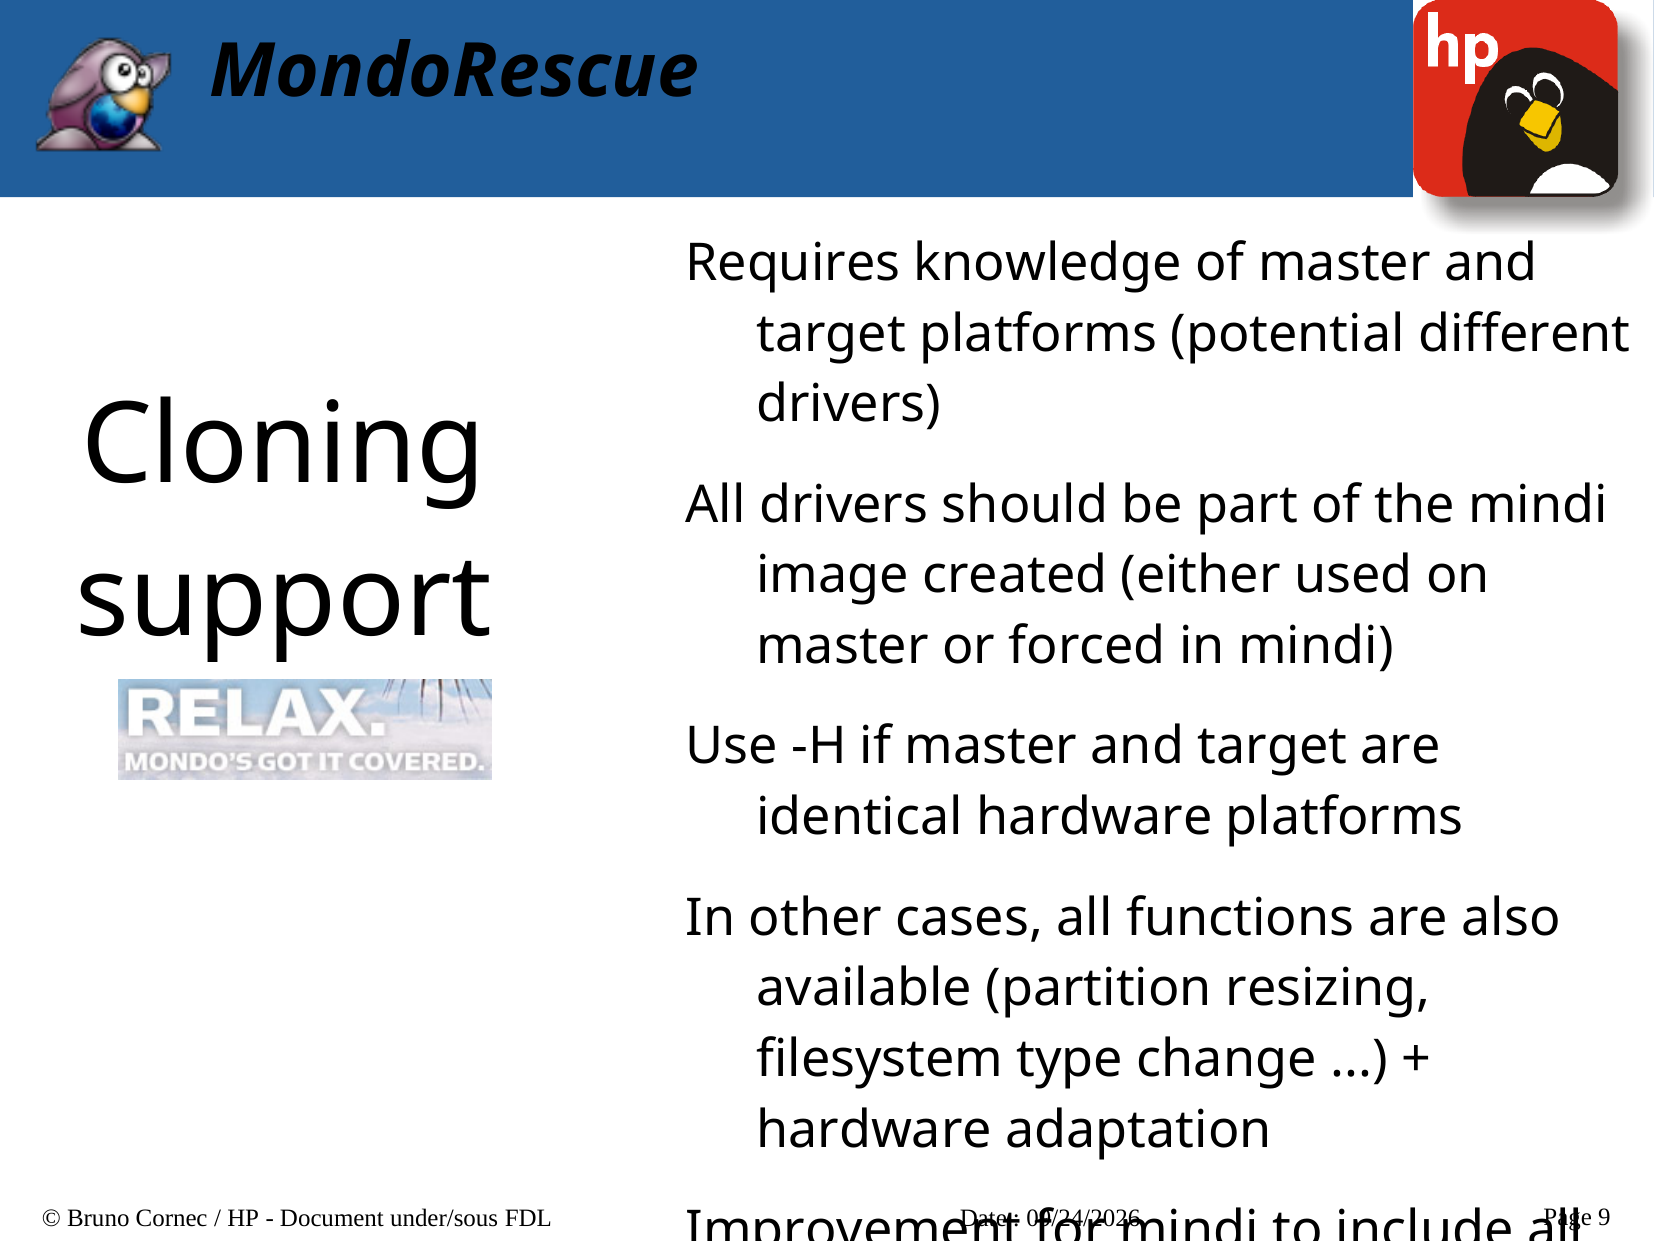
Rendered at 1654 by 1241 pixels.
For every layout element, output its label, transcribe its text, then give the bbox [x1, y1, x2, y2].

picture [118, 679, 492, 780]
list Requires knowledge of master and target platforms (potential different drivers) All drivers should be part of the mindi image created (either used on master or forced in mindi) Use -H if master and target are identical hardware platforms In other cases, all functions are also available (partition resizing, filesystem type change ...) + hardware adaptation Improvement for mindi to include all drivers - TBC [673, 224, 1654, 1190]
picture [1413, 0, 1654, 224]
text_box Cloning support [75, 361, 571, 641]
picture [0, 0, 211, 199]
